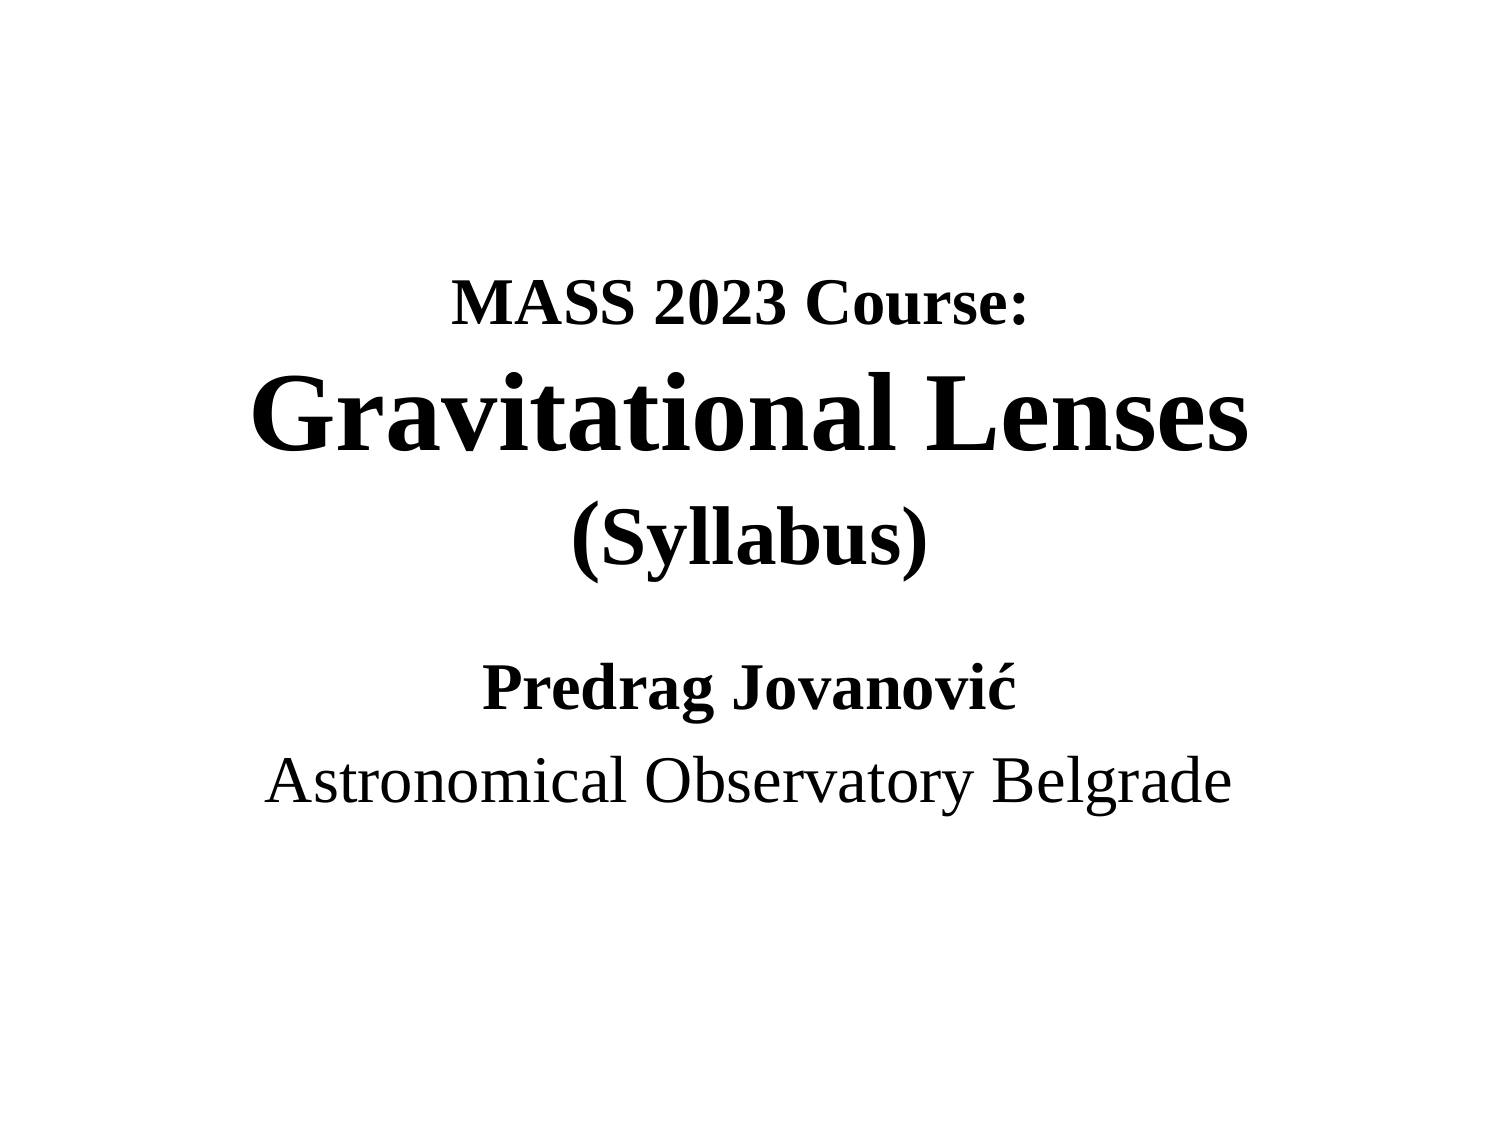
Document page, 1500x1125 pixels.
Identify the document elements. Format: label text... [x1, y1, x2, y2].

title MASS 2023 Course: Gravitational Lenses (Syllabus) [112, 299, 1388, 542]
subtitle Predrag Jovanović Astronomical Observatory Belgrade [225, 635, 1275, 836]
